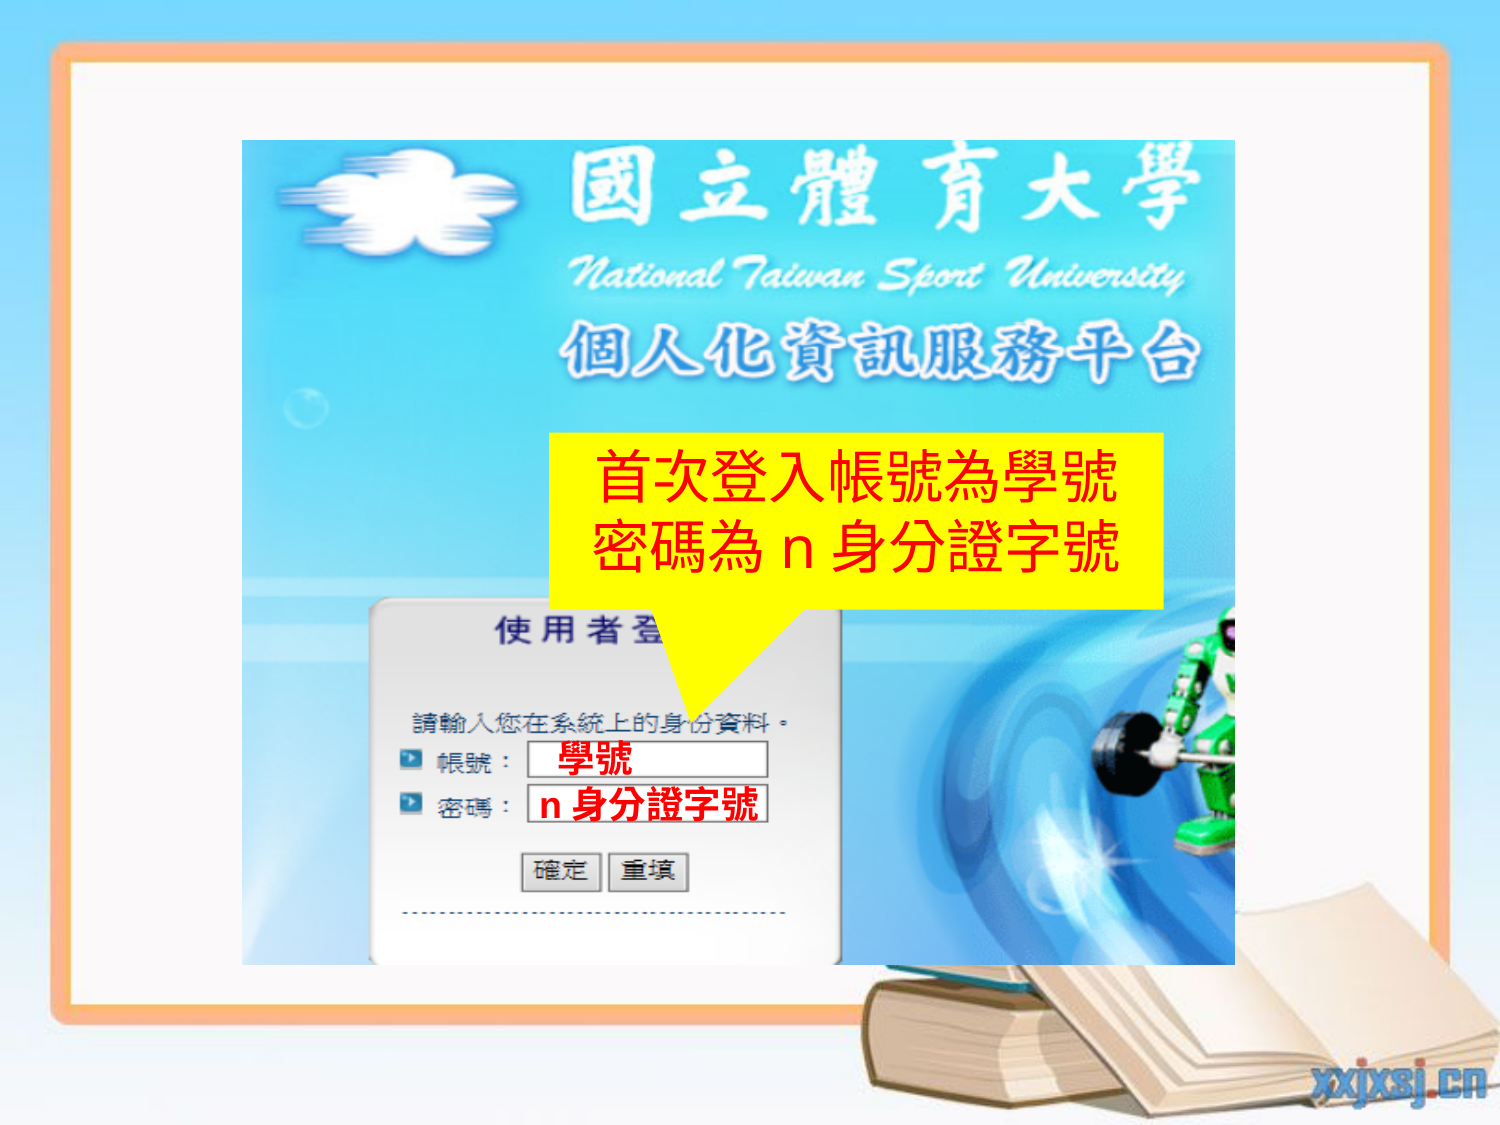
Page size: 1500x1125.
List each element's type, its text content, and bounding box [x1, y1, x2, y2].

text_box 首次登入帳號為學號 密碼為n身分證字號 [549, 432, 1164, 724]
picture [0, 0, 1500, 1125]
text_box 學號 n身分證字號 [514, 723, 905, 833]
